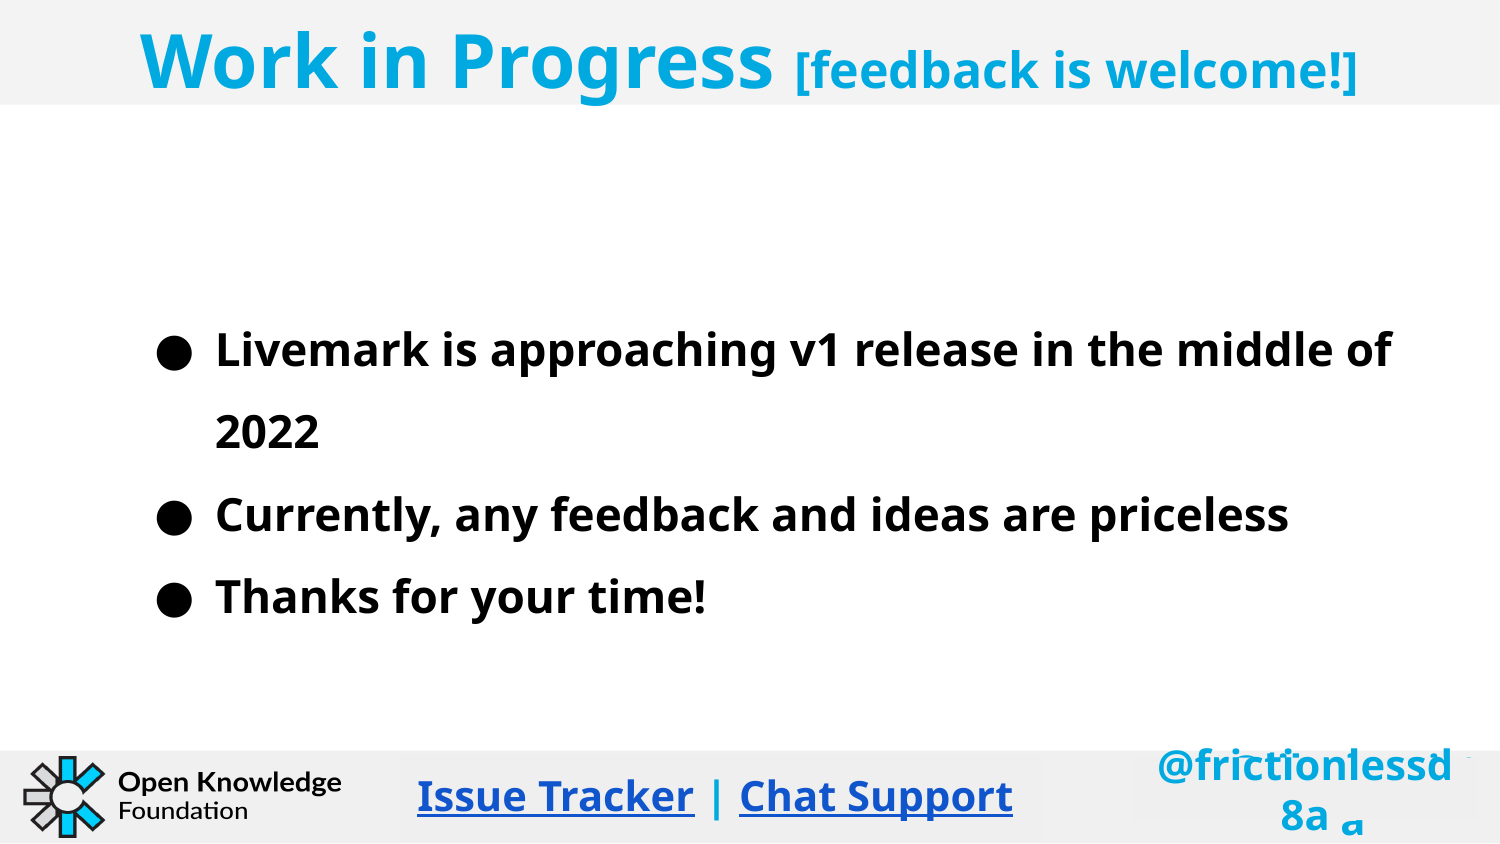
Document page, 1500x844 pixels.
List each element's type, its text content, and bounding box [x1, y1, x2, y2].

text_box Livemark is approaching v1 release in the middle of 2022 Currently, any feedback and ideas are priceless Thanks for your time! [124, 277, 1409, 638]
text_box Work in Progress [feedback is welcome!] [0, 0, 1500, 105]
text_box @frictionlessd8a [1132, 757, 1478, 821]
text_box Issue Tracker | Chat Support [399, 754, 1042, 842]
picture [12, 750, 352, 844]
